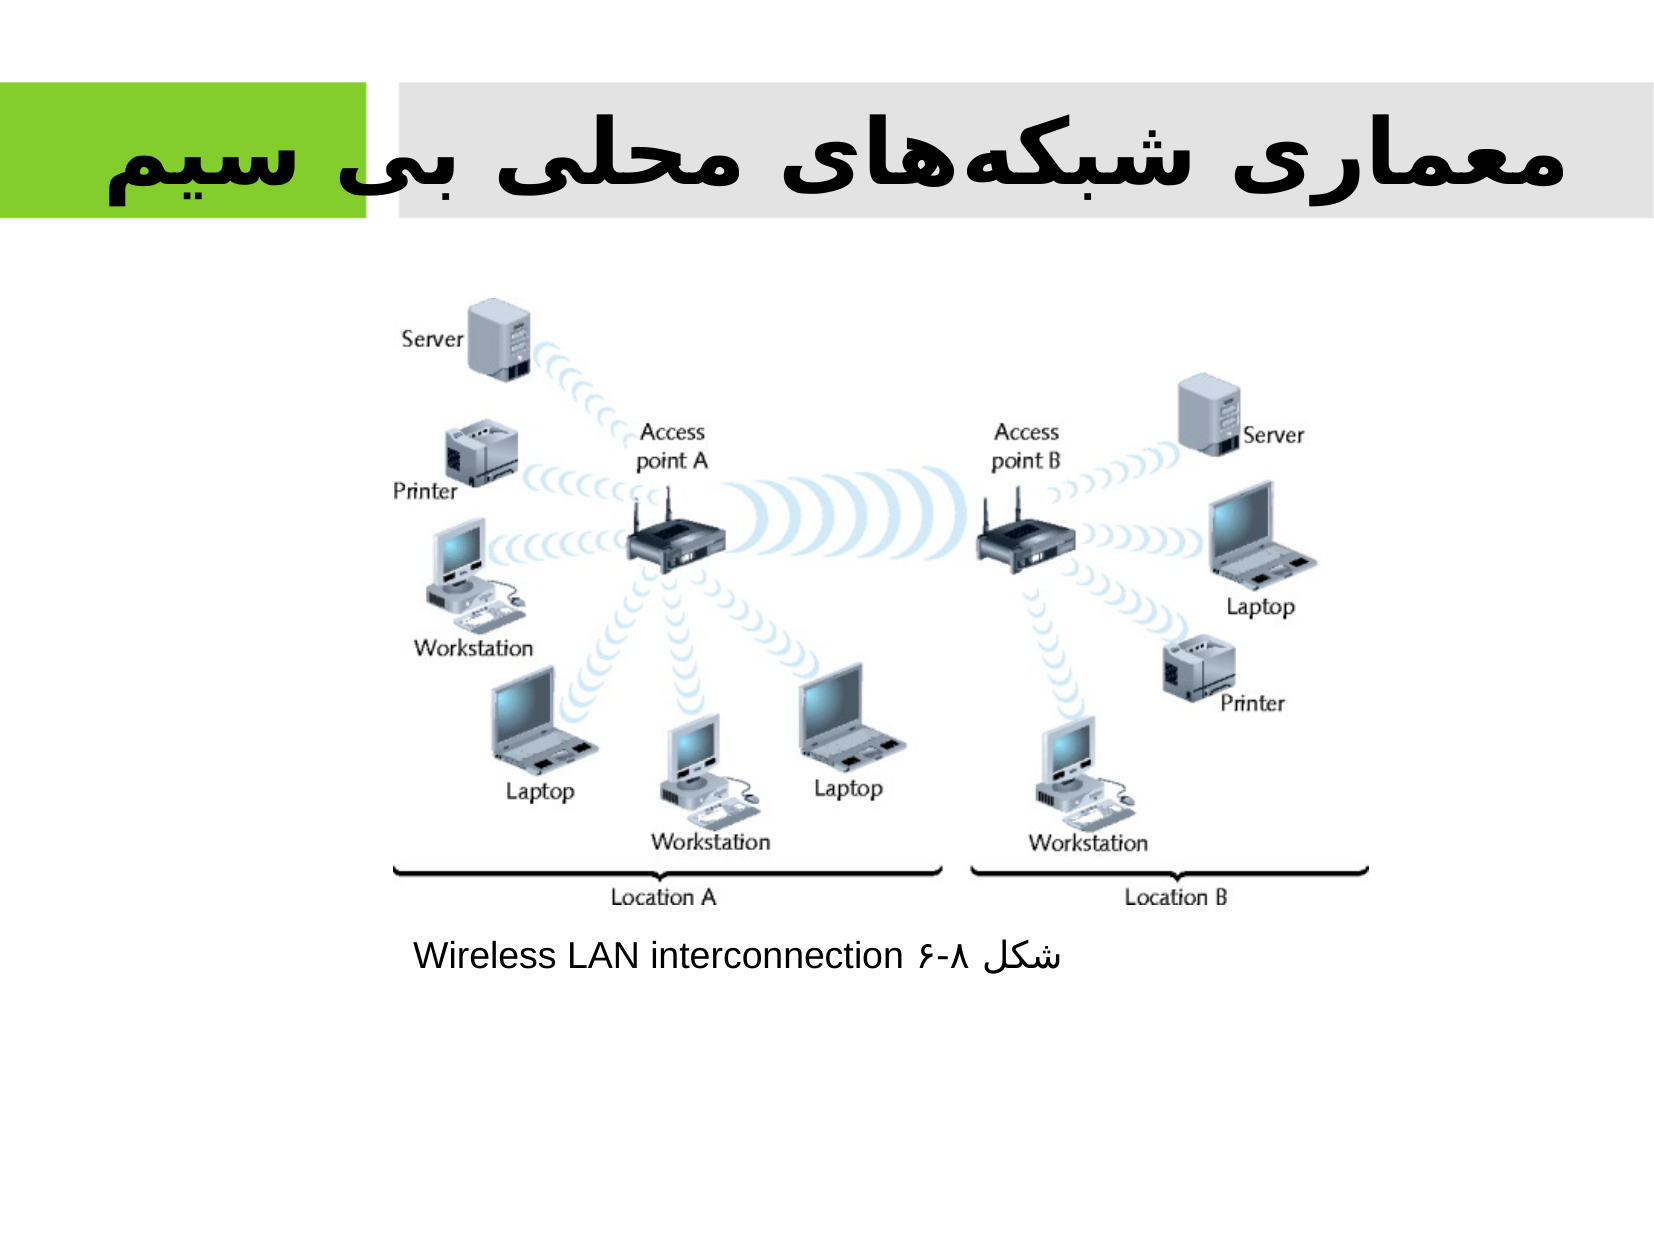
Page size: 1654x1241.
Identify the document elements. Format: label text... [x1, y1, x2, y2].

picture [0, 0, 1654, 1241]
title معماری شبکه‌های محلی بی سیم [82, 49, 1571, 257]
text_box شکل ۸-۶ Wireless LAN interconnection [368, 923, 1144, 985]
